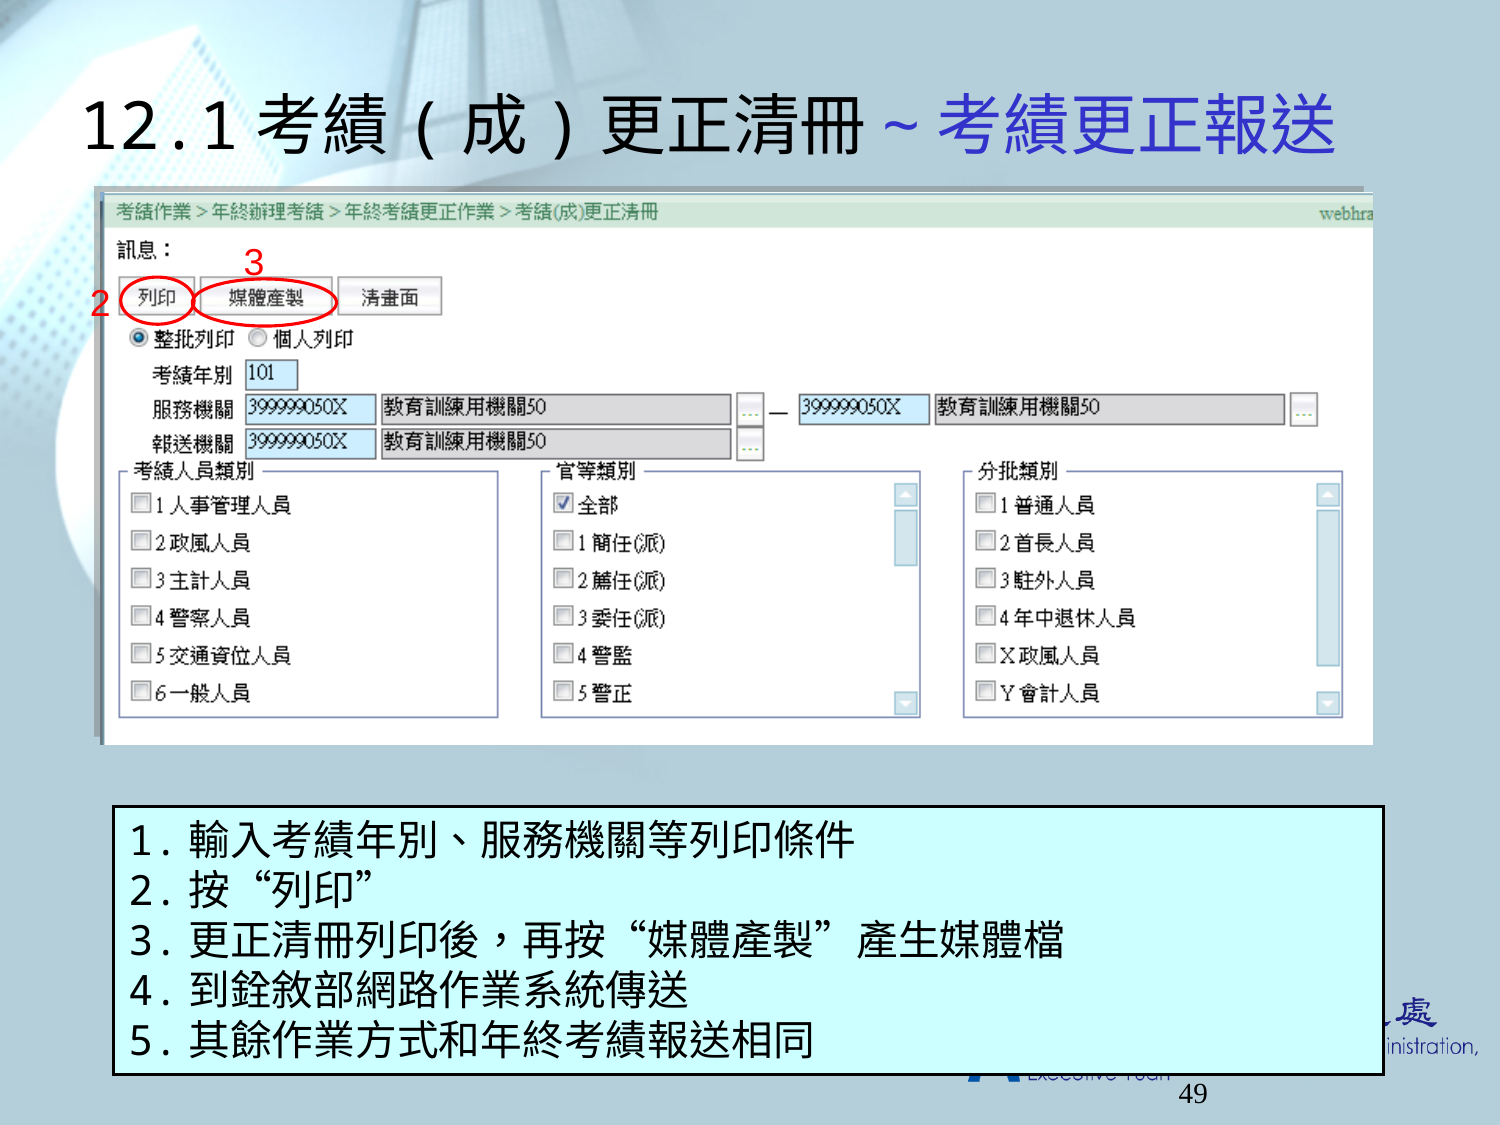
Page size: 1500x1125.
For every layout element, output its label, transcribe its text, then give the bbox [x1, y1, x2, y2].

picture [124, 279, 191, 322]
text_box 12.1考績(成)更正清冊~考績更正報送 [65, 66, 1364, 179]
text_box 2 [76, 278, 124, 324]
text_box [1163, 1066, 1477, 1125]
text_box 1.輸入考績年別、服務機關等列印條件 2.按“列印” 3.更正清冊列印後，再按“媒體產製”產生媒體檔 4.到銓敘部網路作業系統傳送 5.其餘作業方式和年終考績報送相同 [113, 806, 1384, 1075]
text_box 3 [230, 237, 278, 280]
picture [195, 281, 334, 324]
picture [100, 192, 1373, 745]
